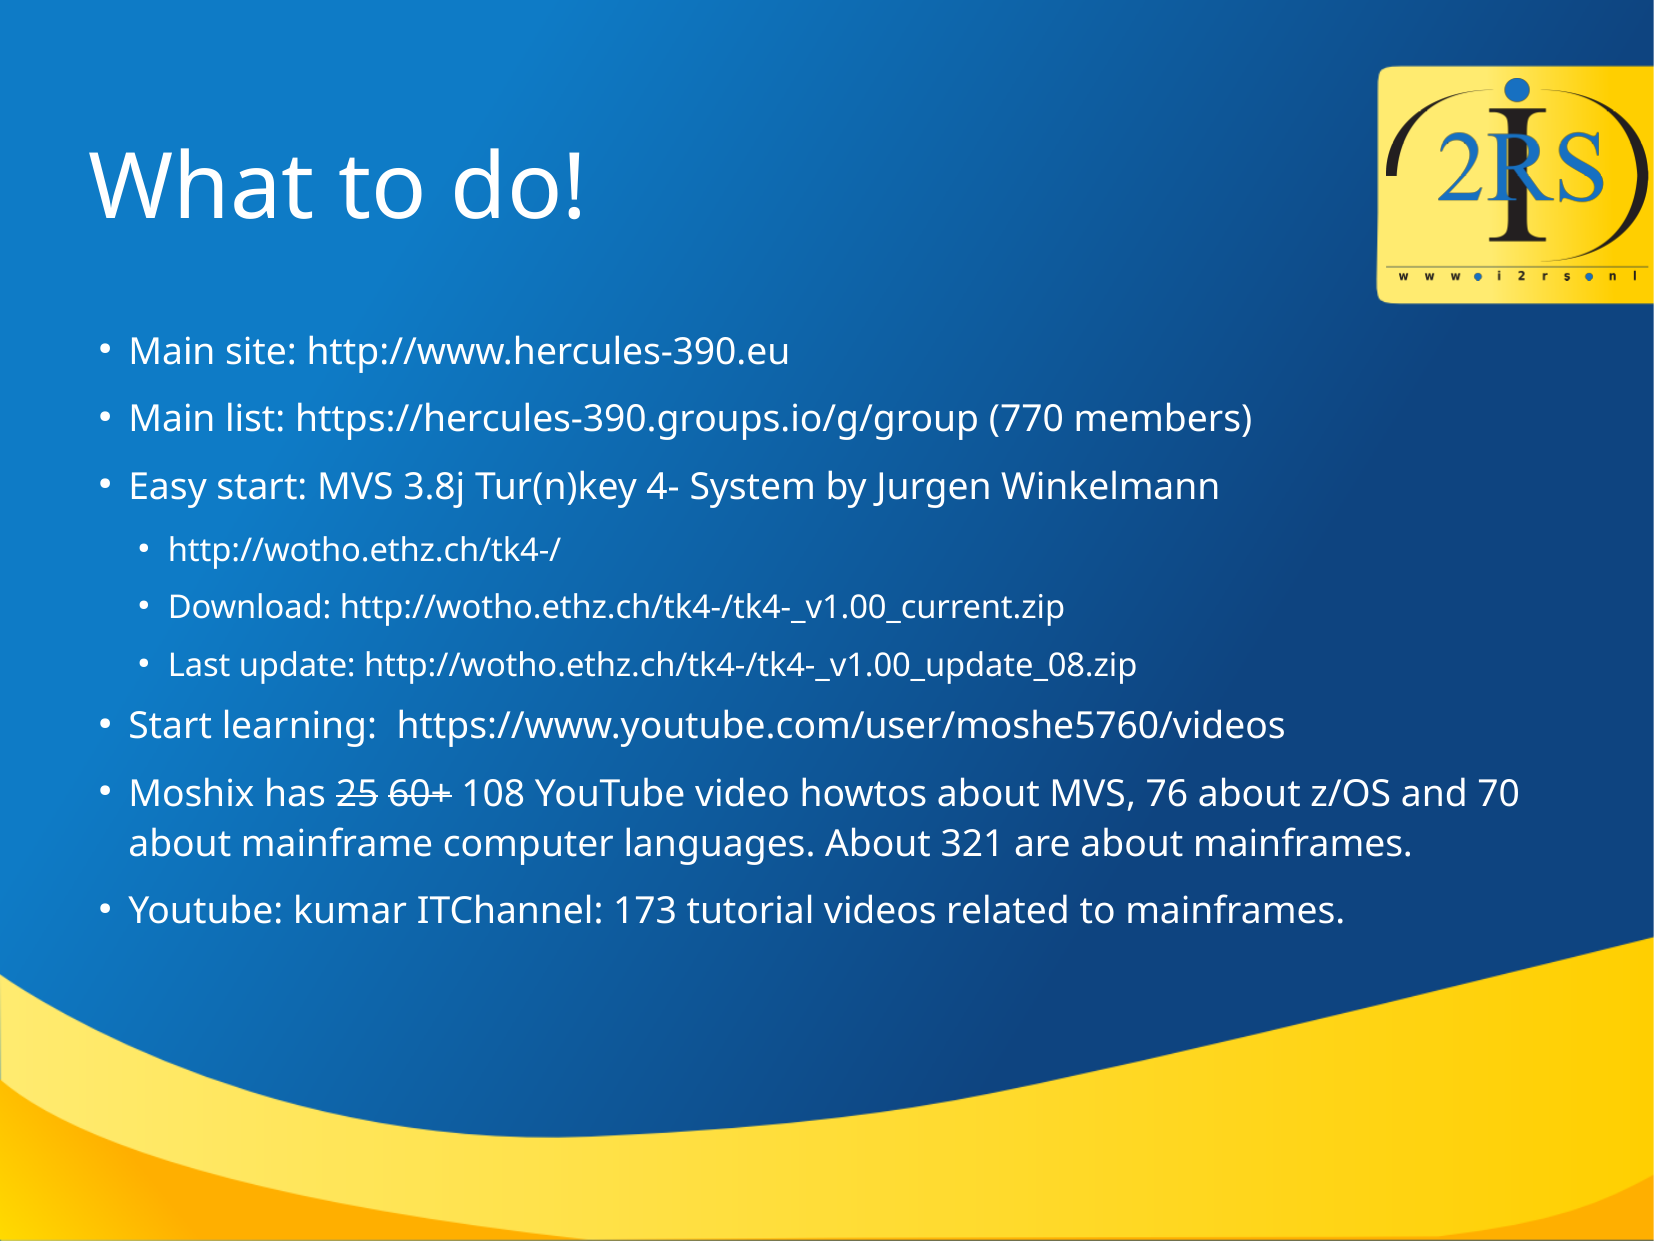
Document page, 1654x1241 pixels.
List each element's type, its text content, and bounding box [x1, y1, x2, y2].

picture [0, 0, 1654, 1241]
title What to do! [88, 70, 1335, 296]
list Main site: http://www.hercules-390.eu Main list: https://hercules-390.groups.io/g/group (770 members) Easy start: MVS 3.8j Tur(n)key 4- System by Jurgen Winkelmann http://wotho.ethz.ch/tk4-/ Download: http://wotho.ethz.ch/tk4-/tk4-_v1.00_current.zip Last update: http://wotho.ethz.ch/tk4-/tk4-_v1.00_update_08.zip Start learning: https://www.youtube.com/user/moshe5760/videos Moshix has 25 60+ 108 YouTube video howtos about MVS, 76 about z/OS and 70 about mainframe computer languages. About 321 are about mainframes. Youtube: kumar ITChannel: 173 tutorial videos related to mainframes. [88, 324, 1565, 945]
